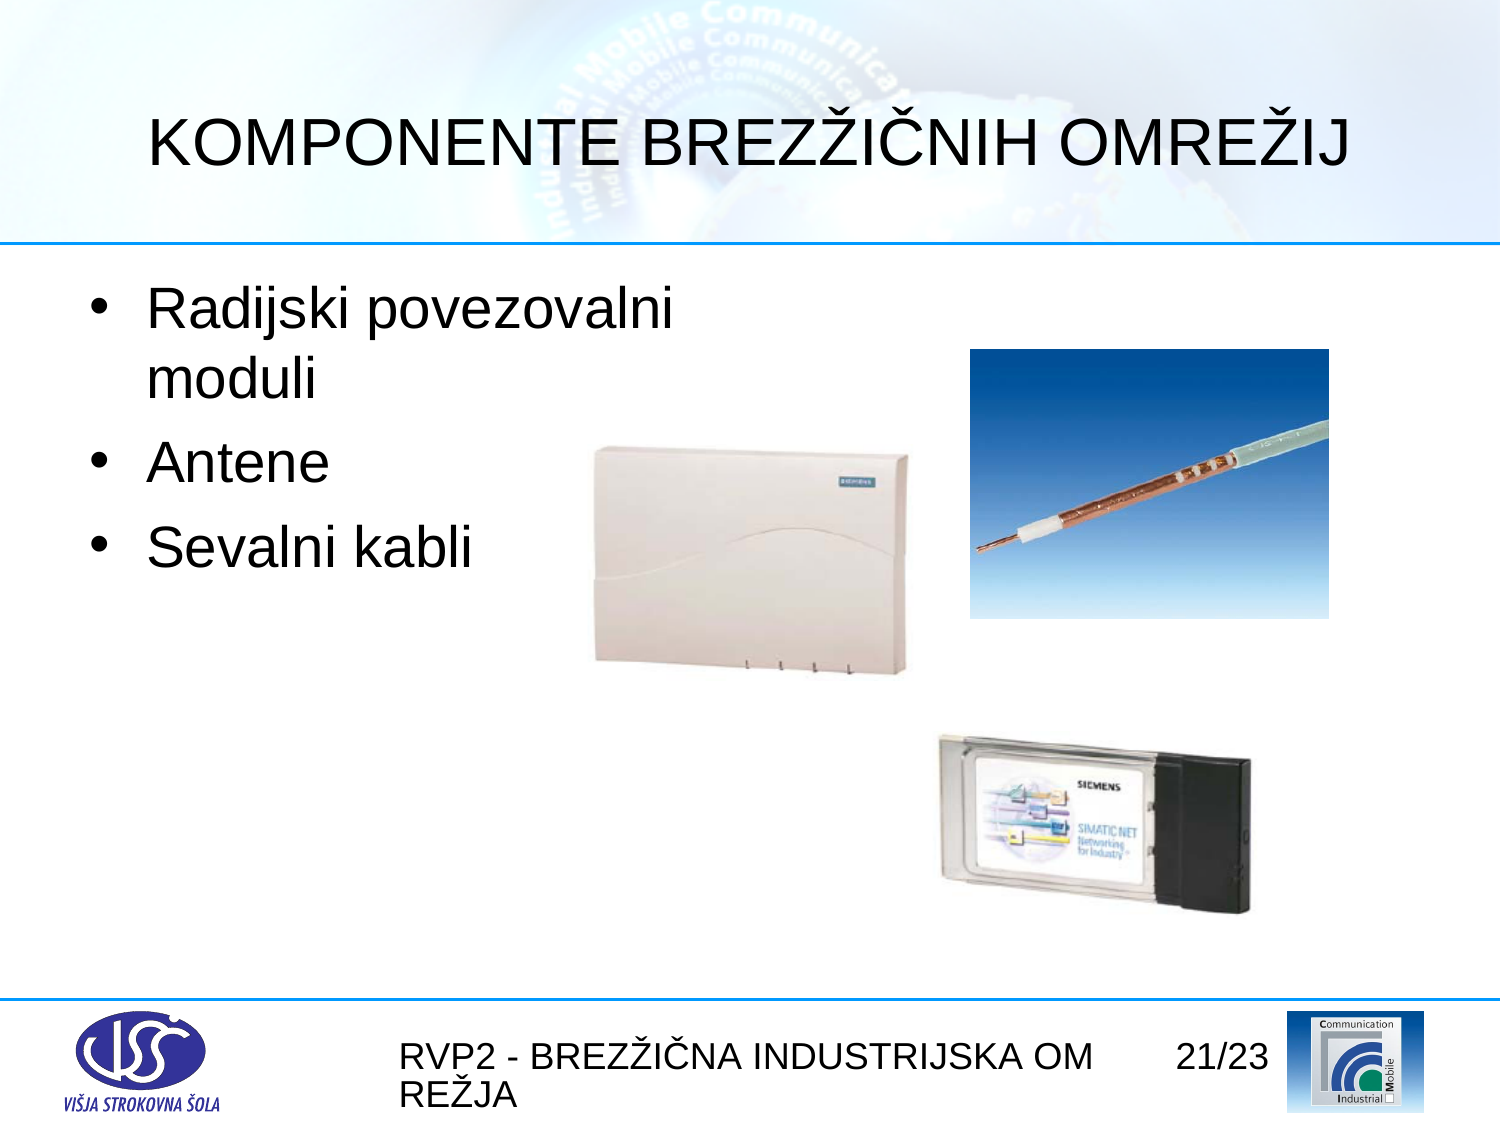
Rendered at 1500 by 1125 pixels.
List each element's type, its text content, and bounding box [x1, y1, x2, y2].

picture [926, 731, 1262, 920]
title KOMPONENTE BREZŽIČNIH OMREŽIJ [75, 45, 1426, 233]
picture [582, 444, 918, 681]
list Radijski povezovalni moduli Antene Sevalni kabli [75, 262, 738, 1006]
picture [1287, 1011, 1424, 1113]
picture [970, 349, 1329, 619]
